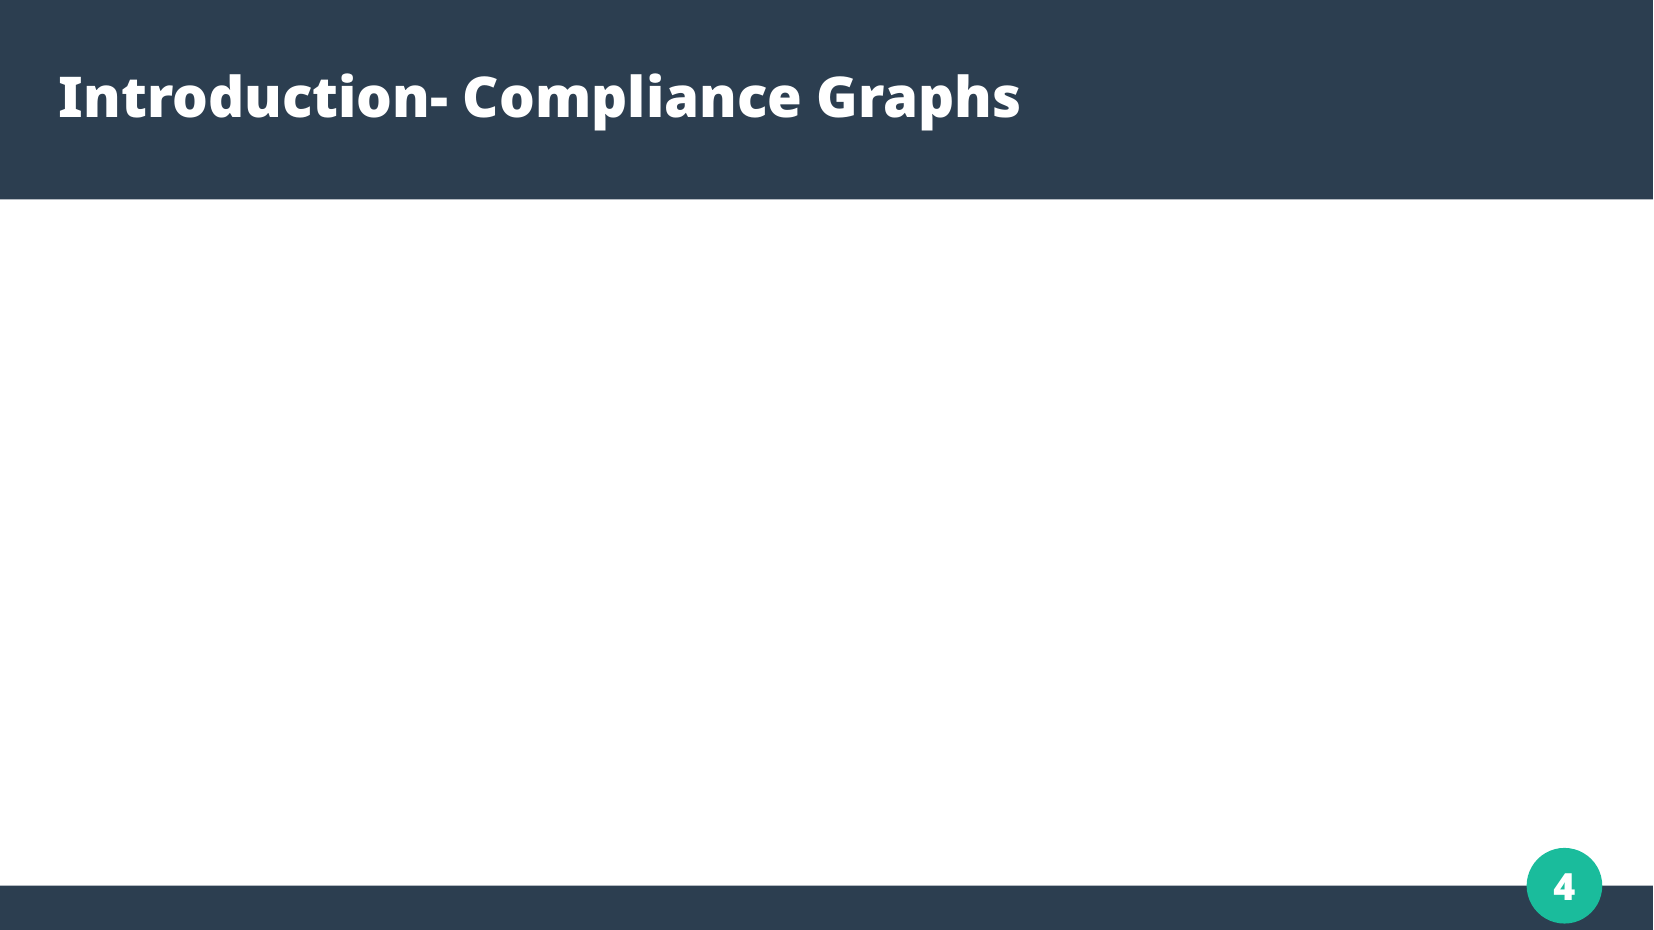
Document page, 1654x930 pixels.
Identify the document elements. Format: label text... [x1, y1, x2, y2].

title Introduction- Compliance Graphs [58, 36, 1594, 155]
